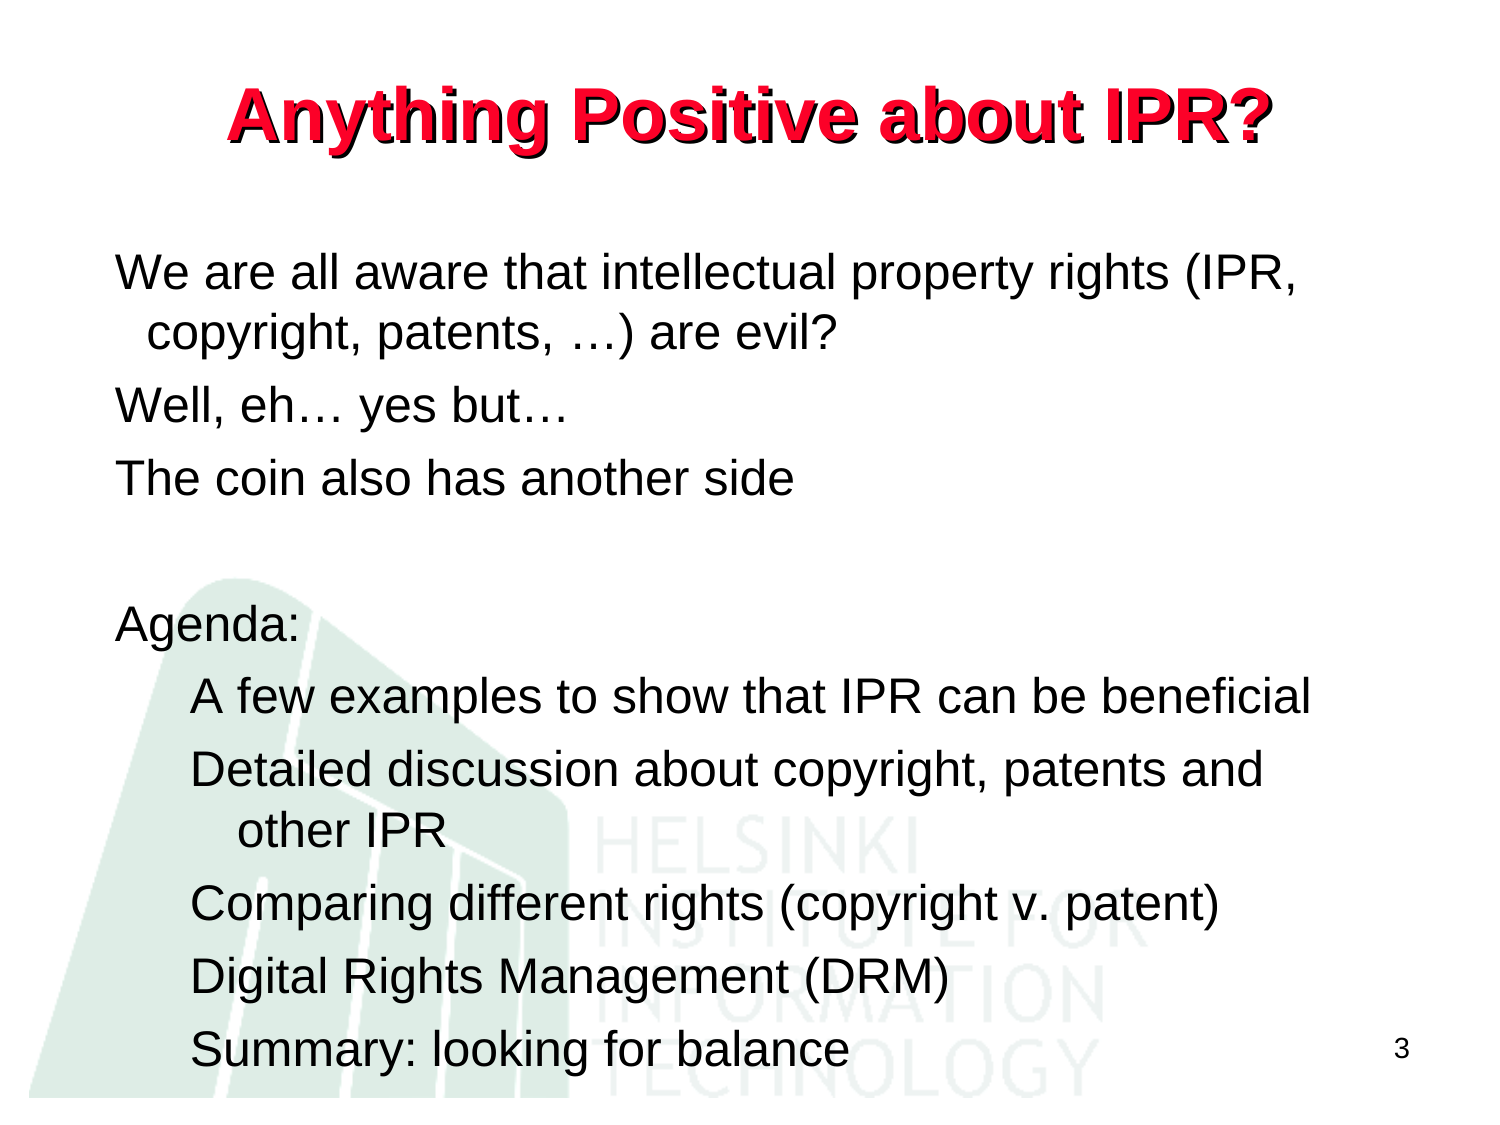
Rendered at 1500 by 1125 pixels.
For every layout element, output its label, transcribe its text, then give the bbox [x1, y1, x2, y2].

title Anything Positive about IPR? [99, 61, 1401, 175]
list We are all aware that intellectual property rights (IPR, copyright, patents, …) are evil? Well, eh… yes but… The coin also has another side Agenda: A few examples to show that IPR can be beneficial Detailed discussion about copyright, patents and other IPR Comparing different rights (copyright v. patent) Digital Rights Management (DRM) Summary: looking for balance [99, 231, 1401, 1085]
